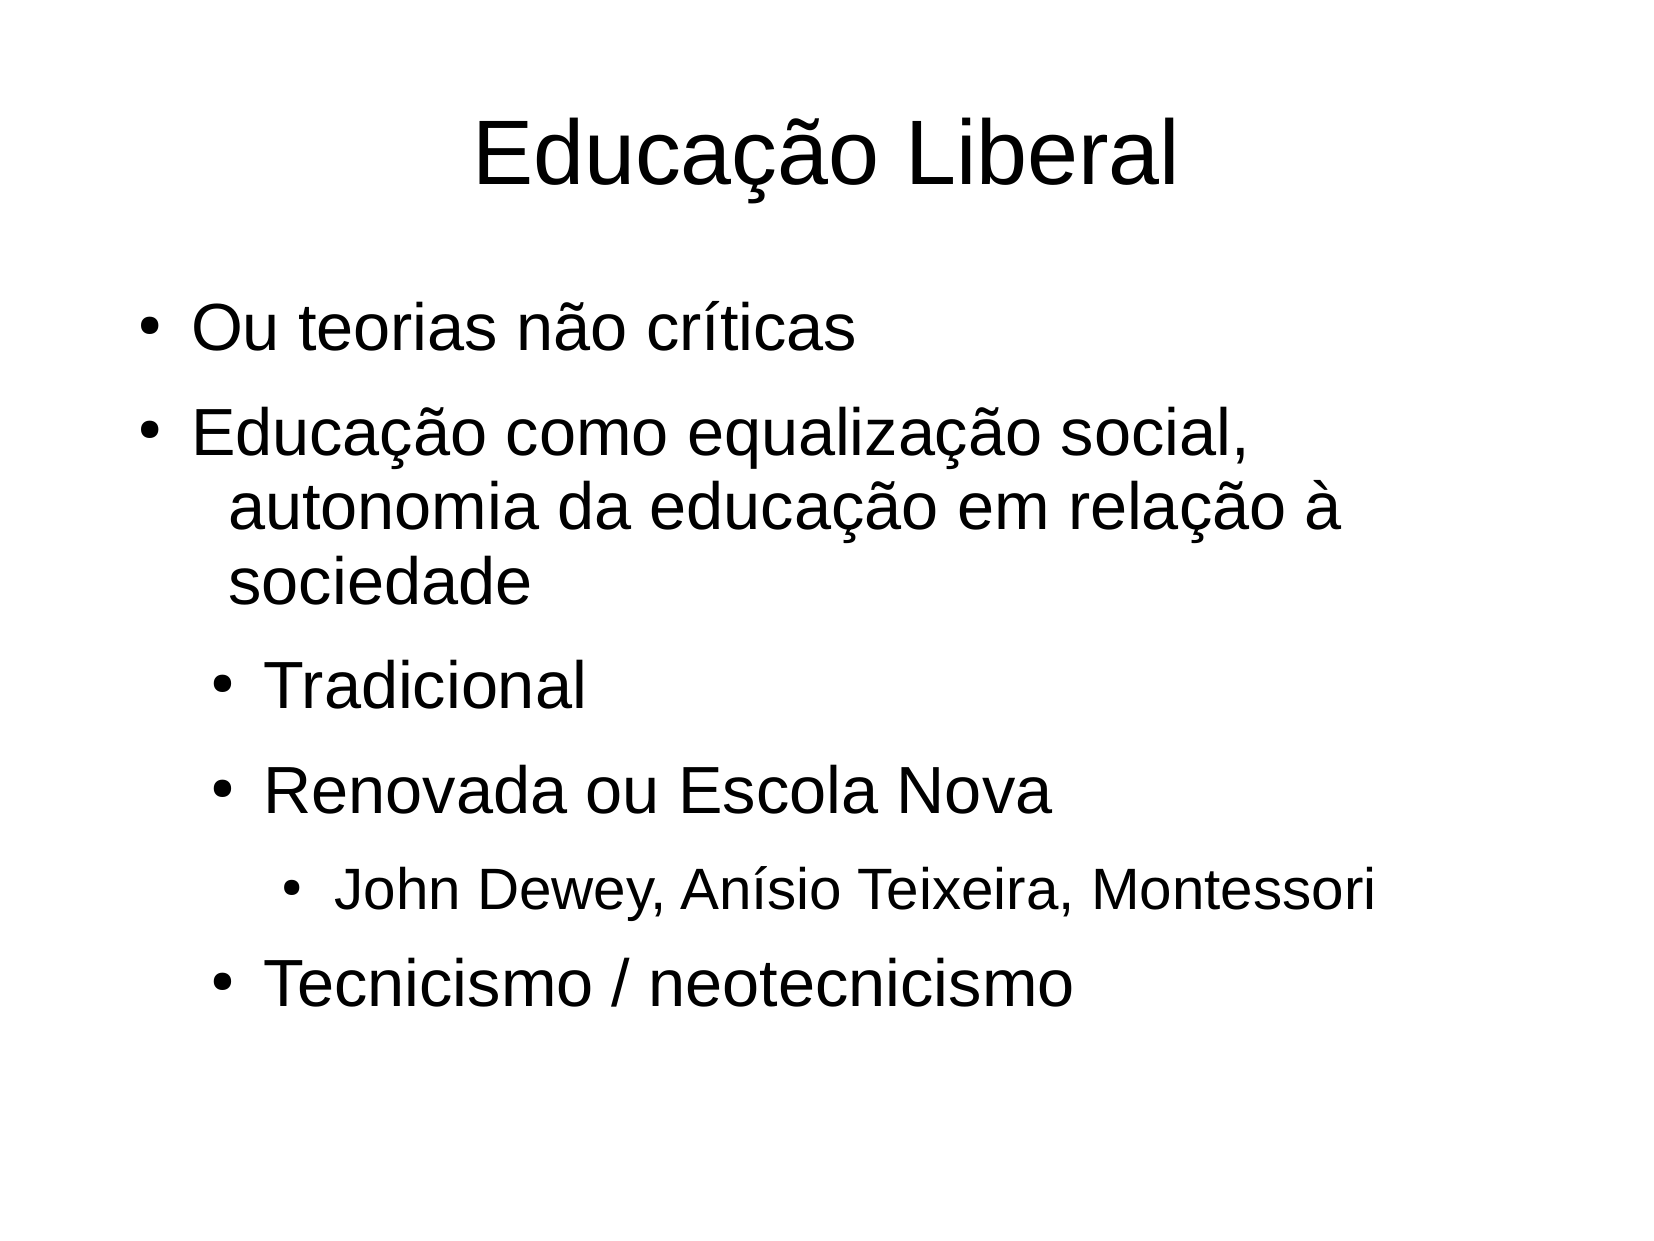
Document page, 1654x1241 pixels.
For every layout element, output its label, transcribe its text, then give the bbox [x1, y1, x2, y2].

list Ou teorias não críticas Educação como equalização social, autonomia da educação em relação à sociedade Tradicional Renovada ou Escola Nova John Dewey, Anísio Teixeira, Montessori Tecnicismo / neotecnicismo [82, 290, 1571, 1109]
title Educação Liberal [82, 49, 1571, 257]
